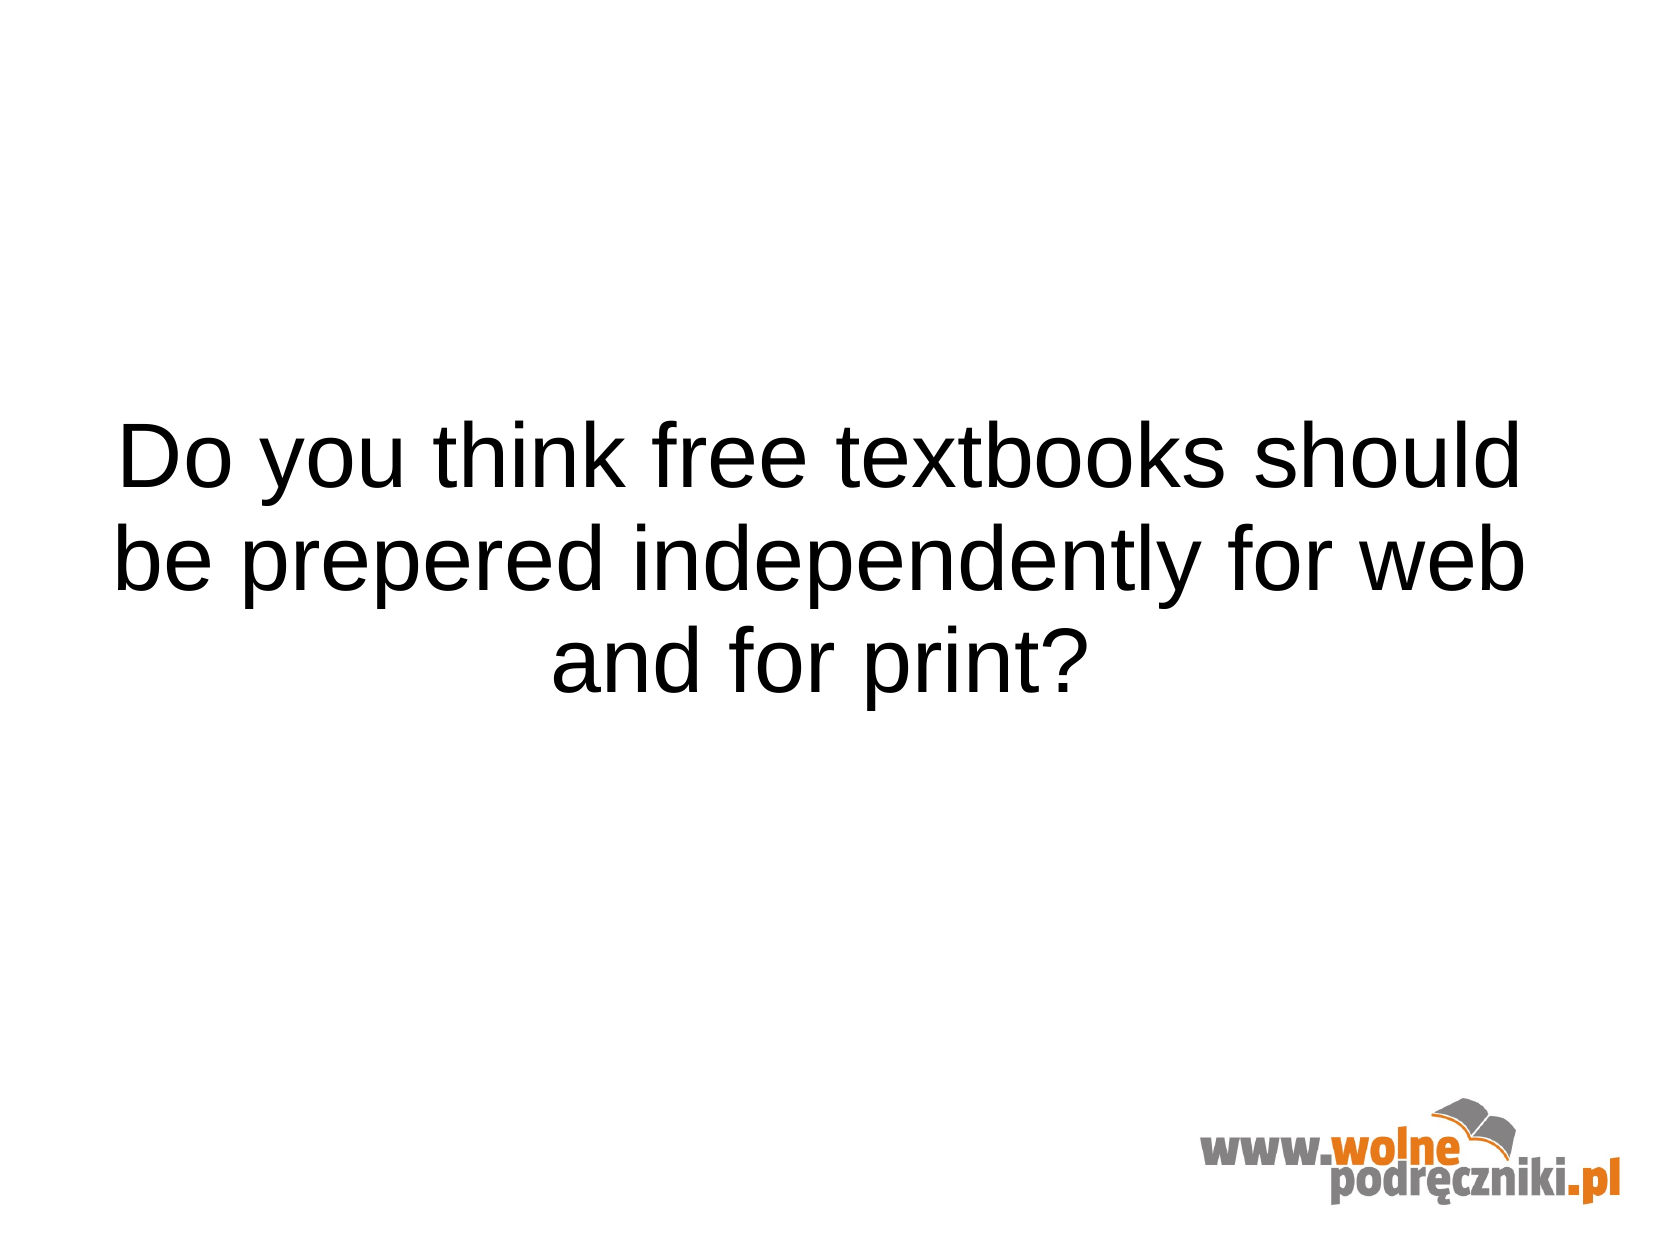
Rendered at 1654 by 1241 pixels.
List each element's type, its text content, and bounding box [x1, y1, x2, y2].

picture [1198, 1092, 1625, 1211]
title Do you think free textbooks should be prepered independently for web and for print? [76, 354, 1565, 763]
